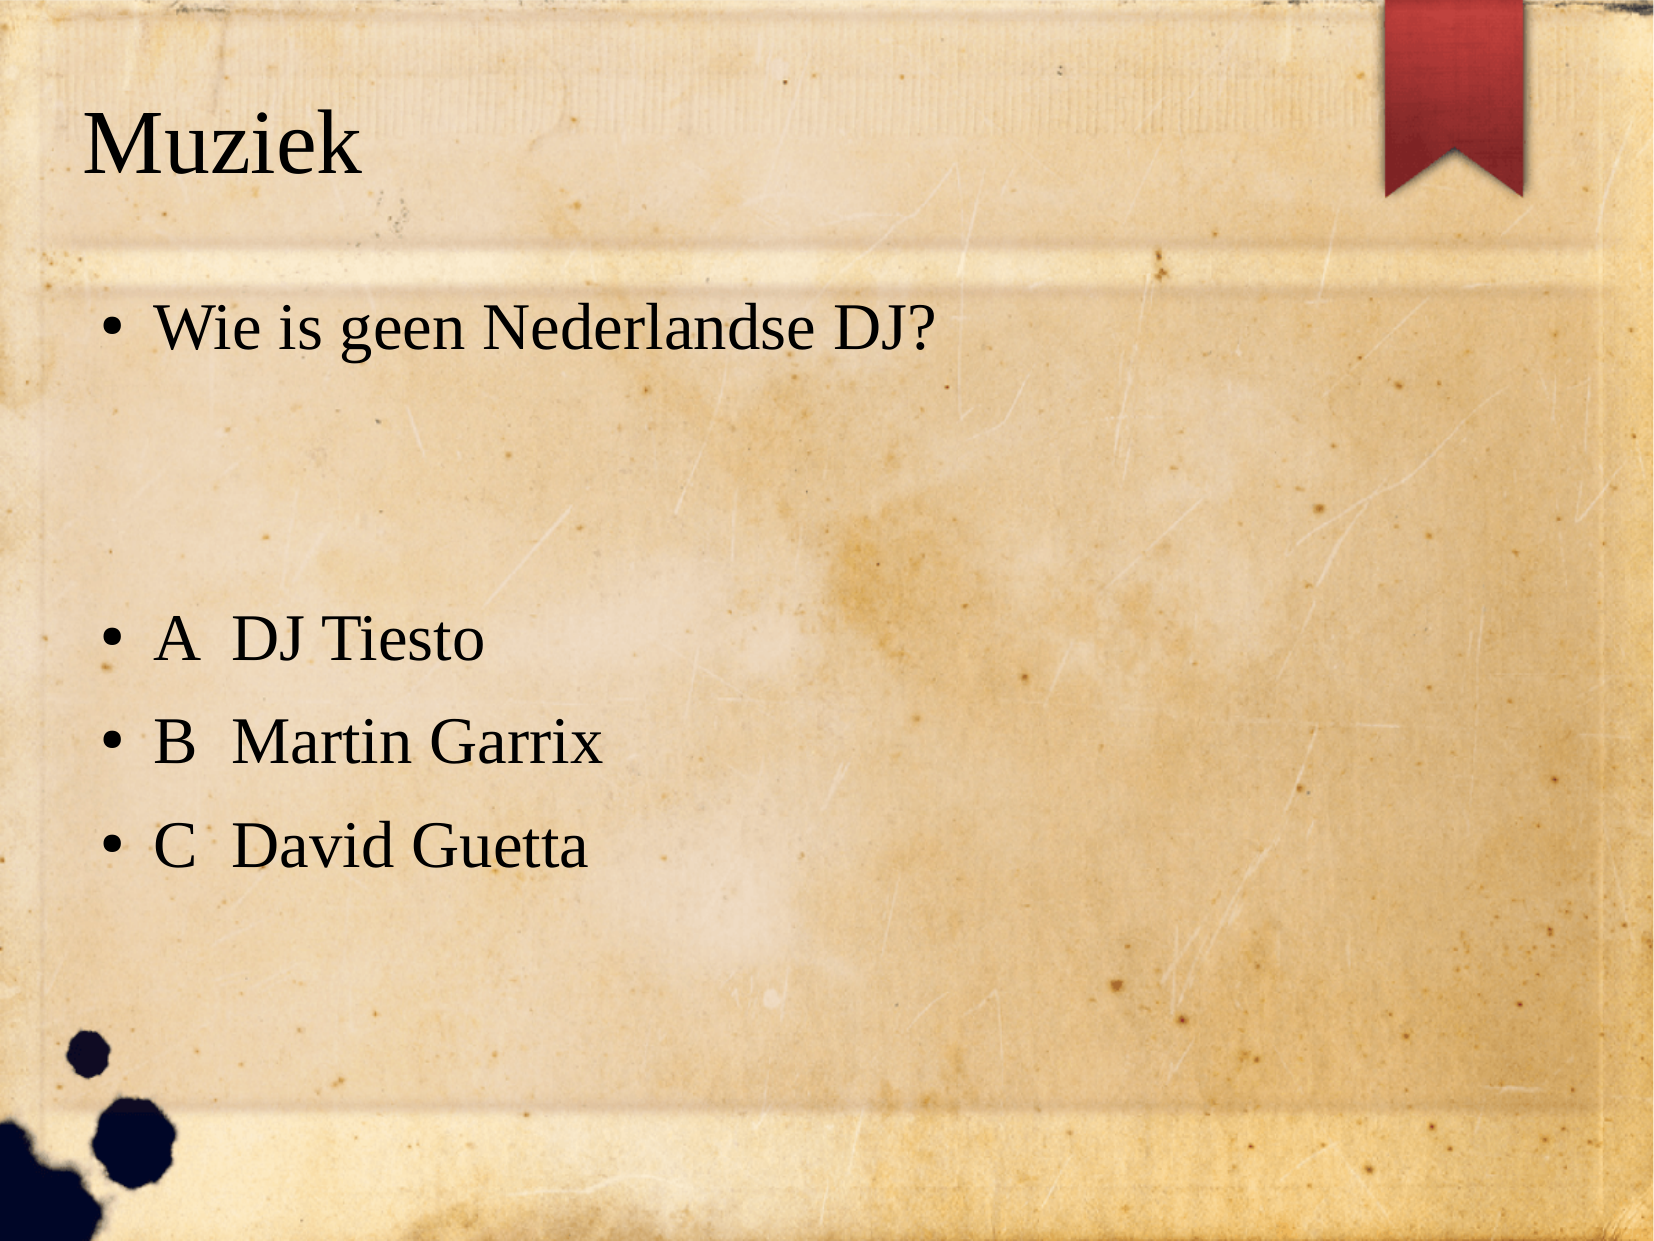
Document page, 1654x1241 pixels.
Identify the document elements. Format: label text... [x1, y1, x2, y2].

title Muziek [82, 49, 1347, 237]
picture [0, 0, 1654, 1241]
list Wie is geen Nederlandse DJ? A DJ Tiesto B Martin Garrix C David Guetta [82, 290, 1538, 1010]
